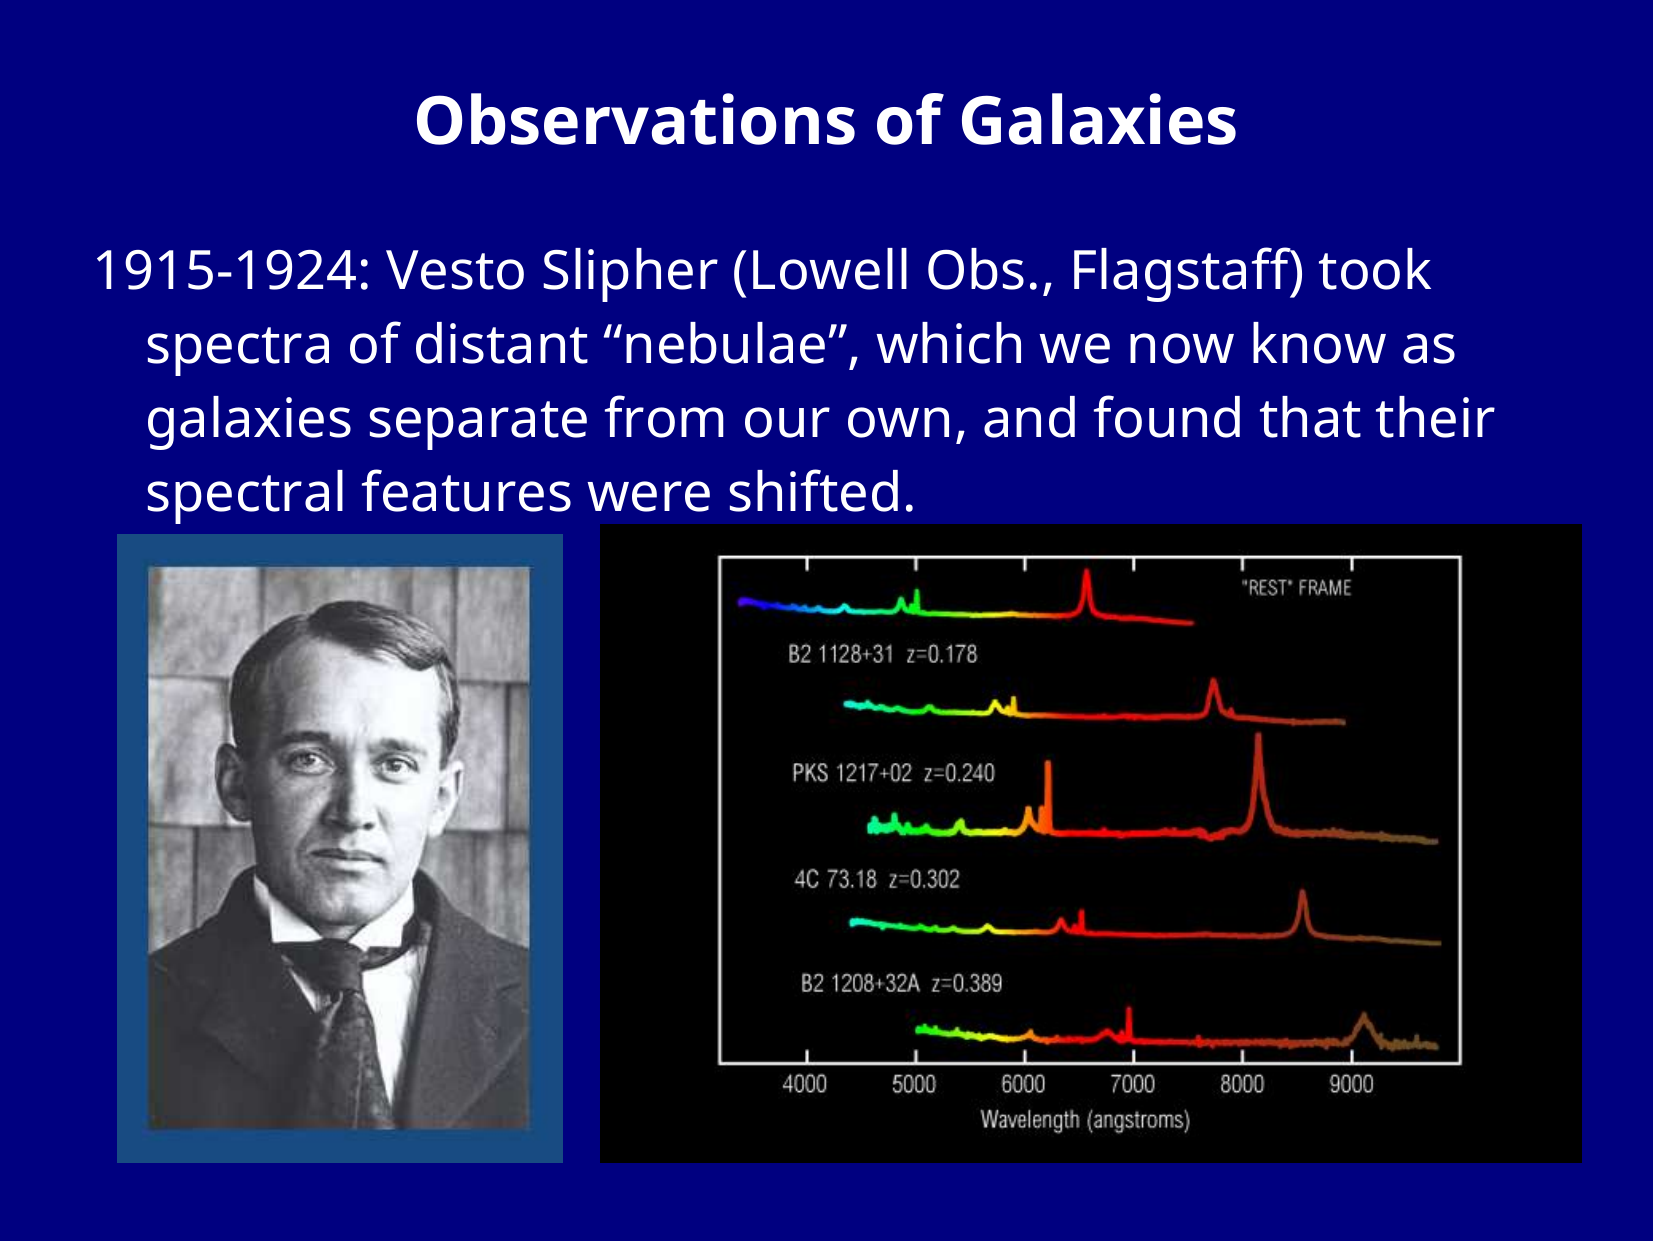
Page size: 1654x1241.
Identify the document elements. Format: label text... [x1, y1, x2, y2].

title Observations of Galaxies [82, 49, 1571, 188]
picture [600, 524, 1582, 1163]
list 1915-1924: Vesto Slipher (Lowell Obs., Flagstaff) took spectra of distant “nebulae”, which we now know as galaxies separate from our own, and found that their spectral features were shifted. [75, 231, 1563, 526]
picture [117, 534, 563, 1163]
